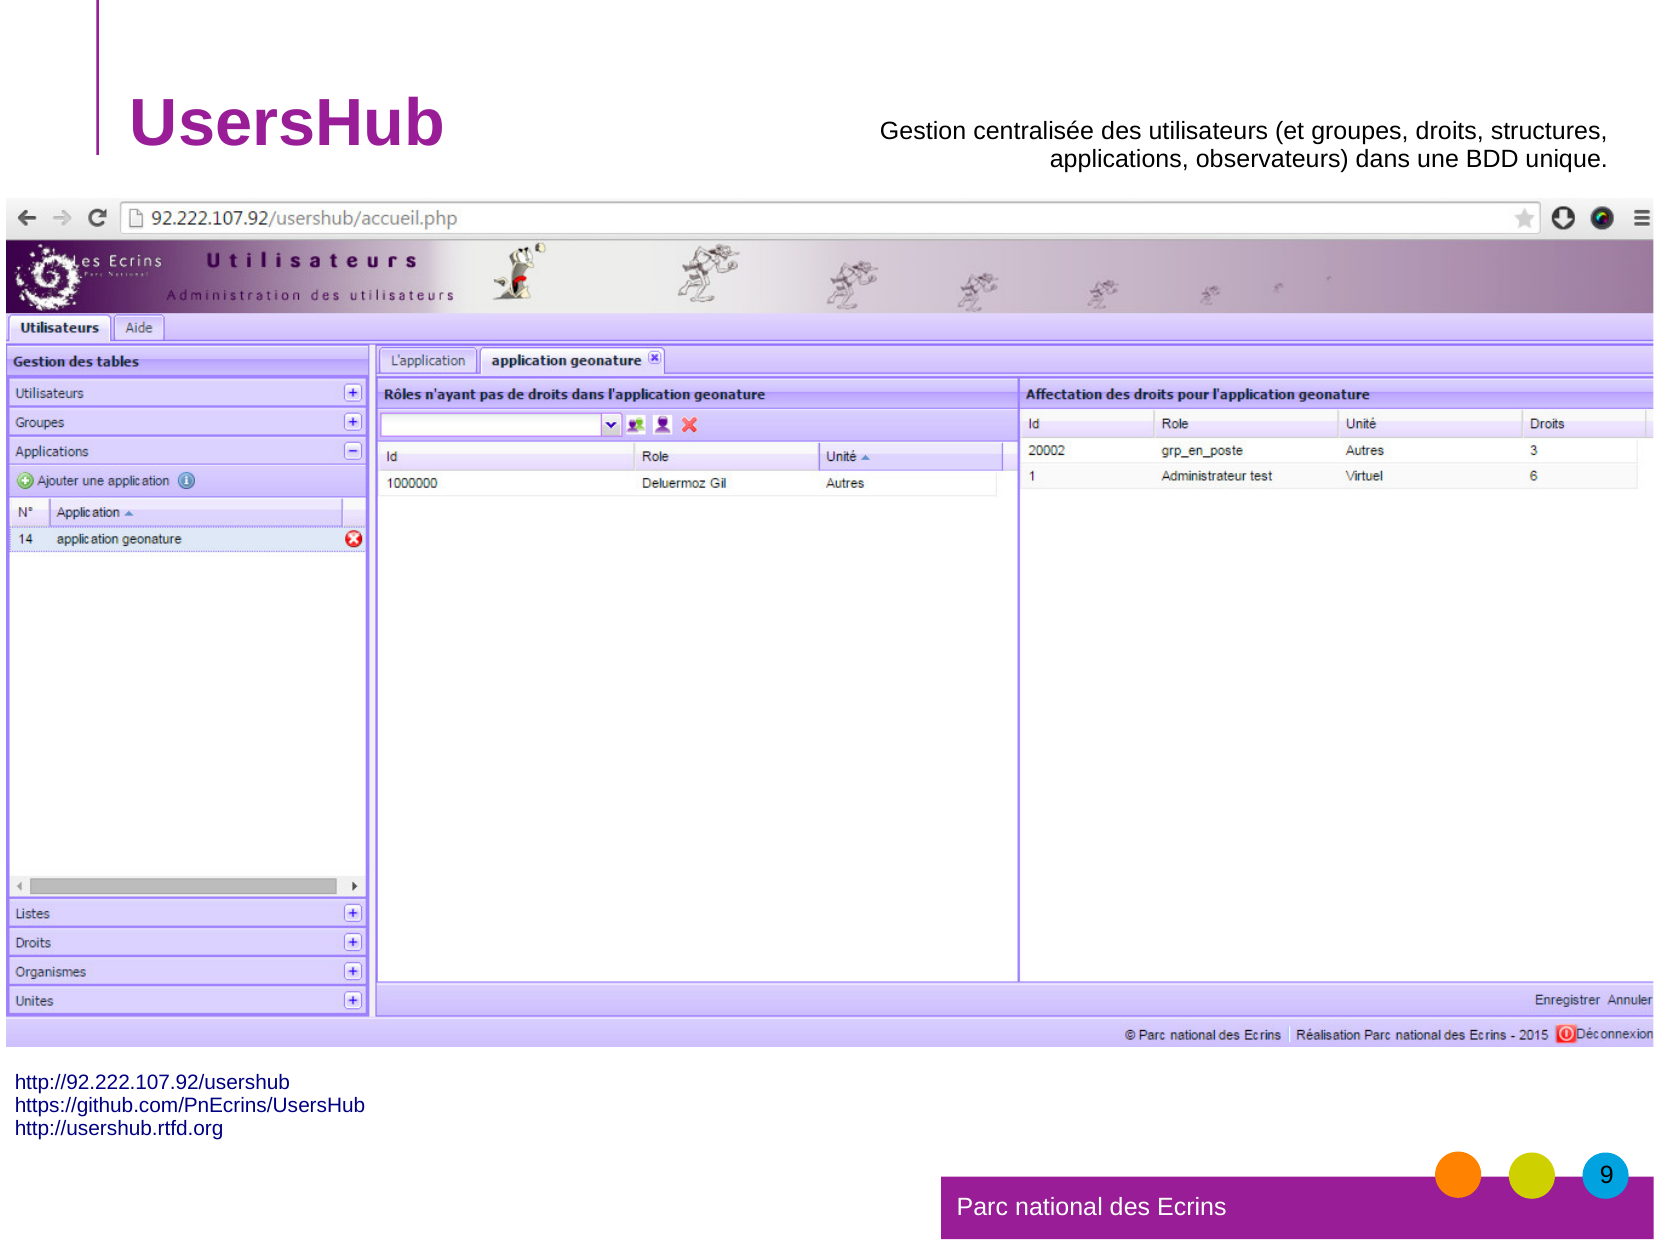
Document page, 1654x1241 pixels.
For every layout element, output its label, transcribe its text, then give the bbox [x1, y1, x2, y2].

title UsersHub [129, 11, 1619, 160]
text_box Gestion centralisée des utilisateurs (et groupes, droits, structures, applications, observateurs) dans une BDD unique. [856, 109, 1625, 181]
text_box http://92.222.107.92/usershub https://github.com/PnEcrins/UsersHub http://usershub.rtfd.org [0, 1062, 473, 1182]
picture [6, 198, 1654, 1047]
